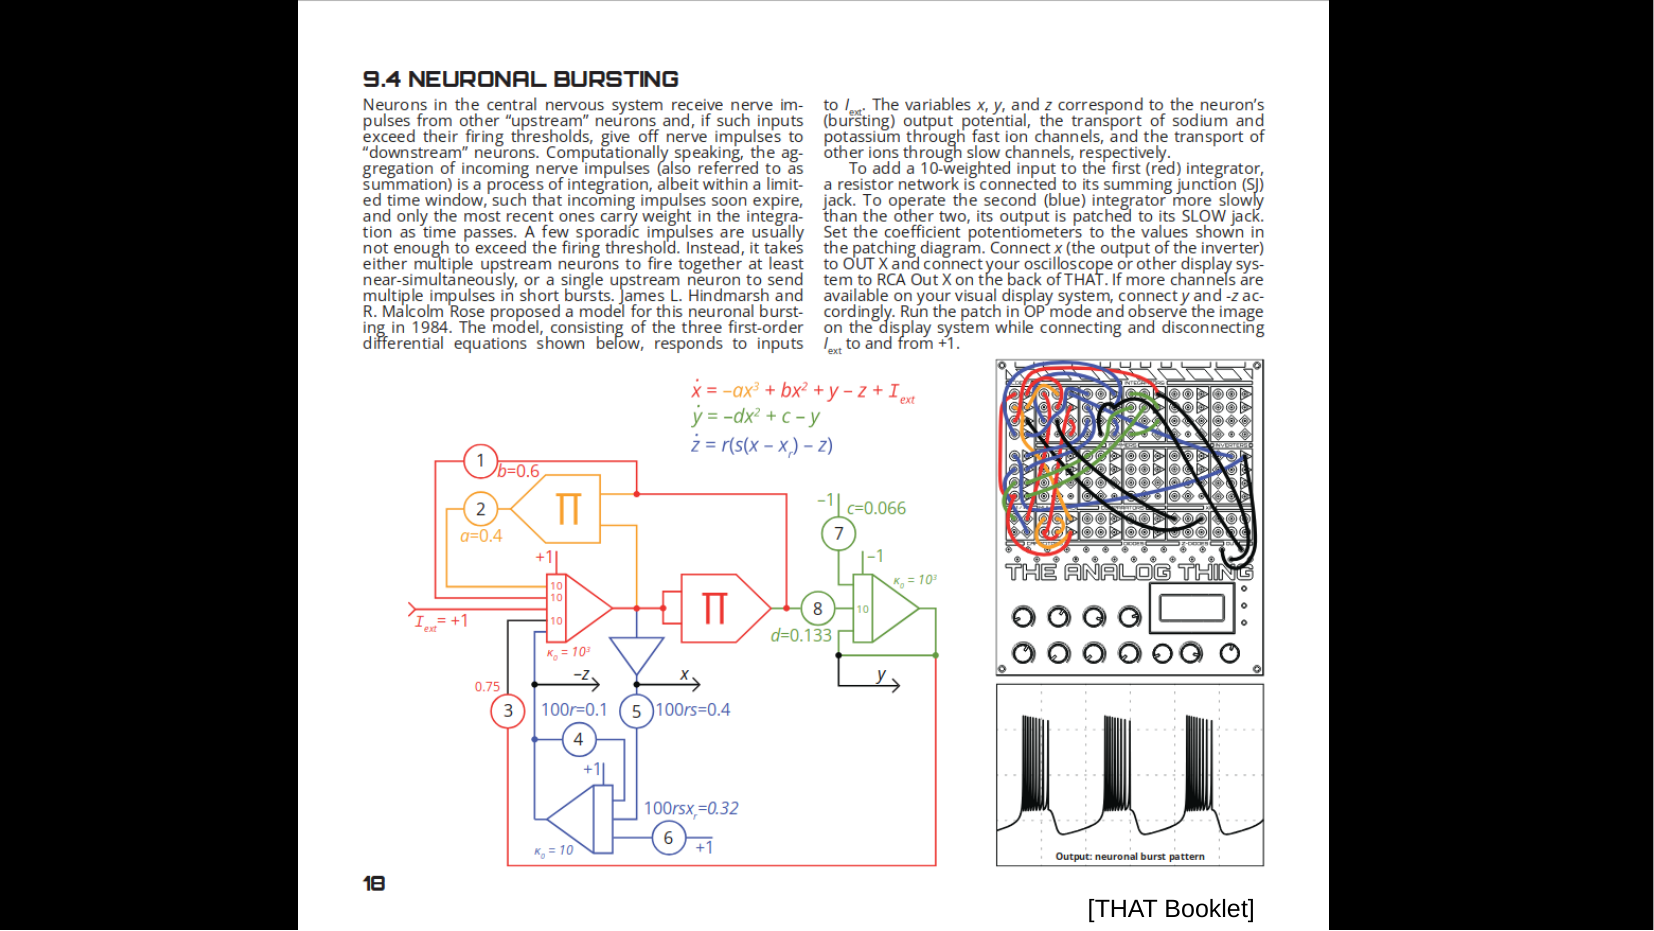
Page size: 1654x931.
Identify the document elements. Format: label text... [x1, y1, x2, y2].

text_box [THAT Booklet] [1072, 887, 1270, 931]
picture [298, 0, 1329, 931]
